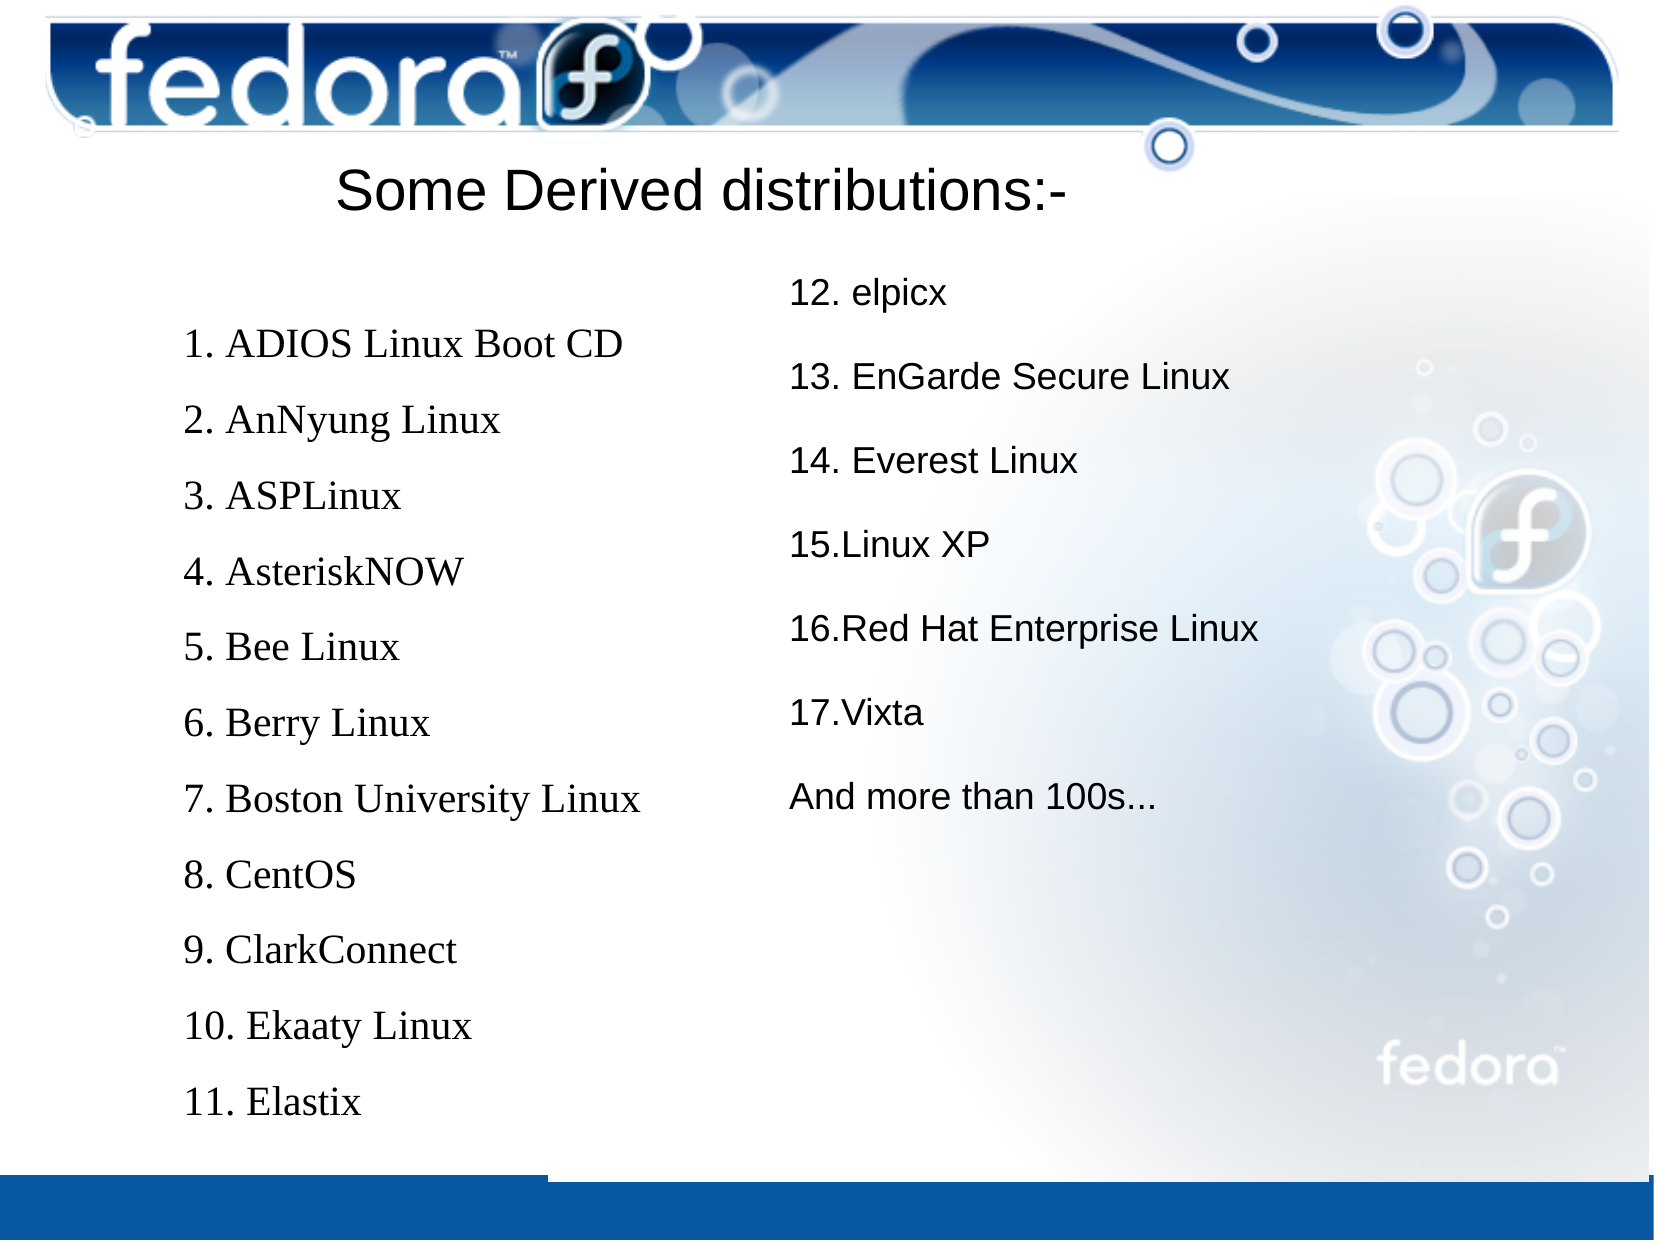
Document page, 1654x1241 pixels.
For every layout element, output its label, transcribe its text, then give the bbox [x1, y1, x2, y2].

text_box Some Derived distributions:- [300, 150, 1083, 230]
picture [45, 2, 1619, 177]
text_box 12. elpicx 13. EnGarde Secure Linux 14. Everest Linux 15.Linux XP 16.Red Hat Enterprise Linux 17.Vixta And more than 100s... [774, 264, 1276, 826]
list 1. ADIOS Linux Boot CD 2. AnNyung Linux 3. ASPLinux 4. AsteriskNOW 5. Bee Linux 6. Berry Linux 7. Boston University Linux 8. CentOS 9. ClarkConnect 10. Ekaaty Linux 11. Elastix [112, 274, 713, 1126]
picture [0, 198, 1654, 1240]
